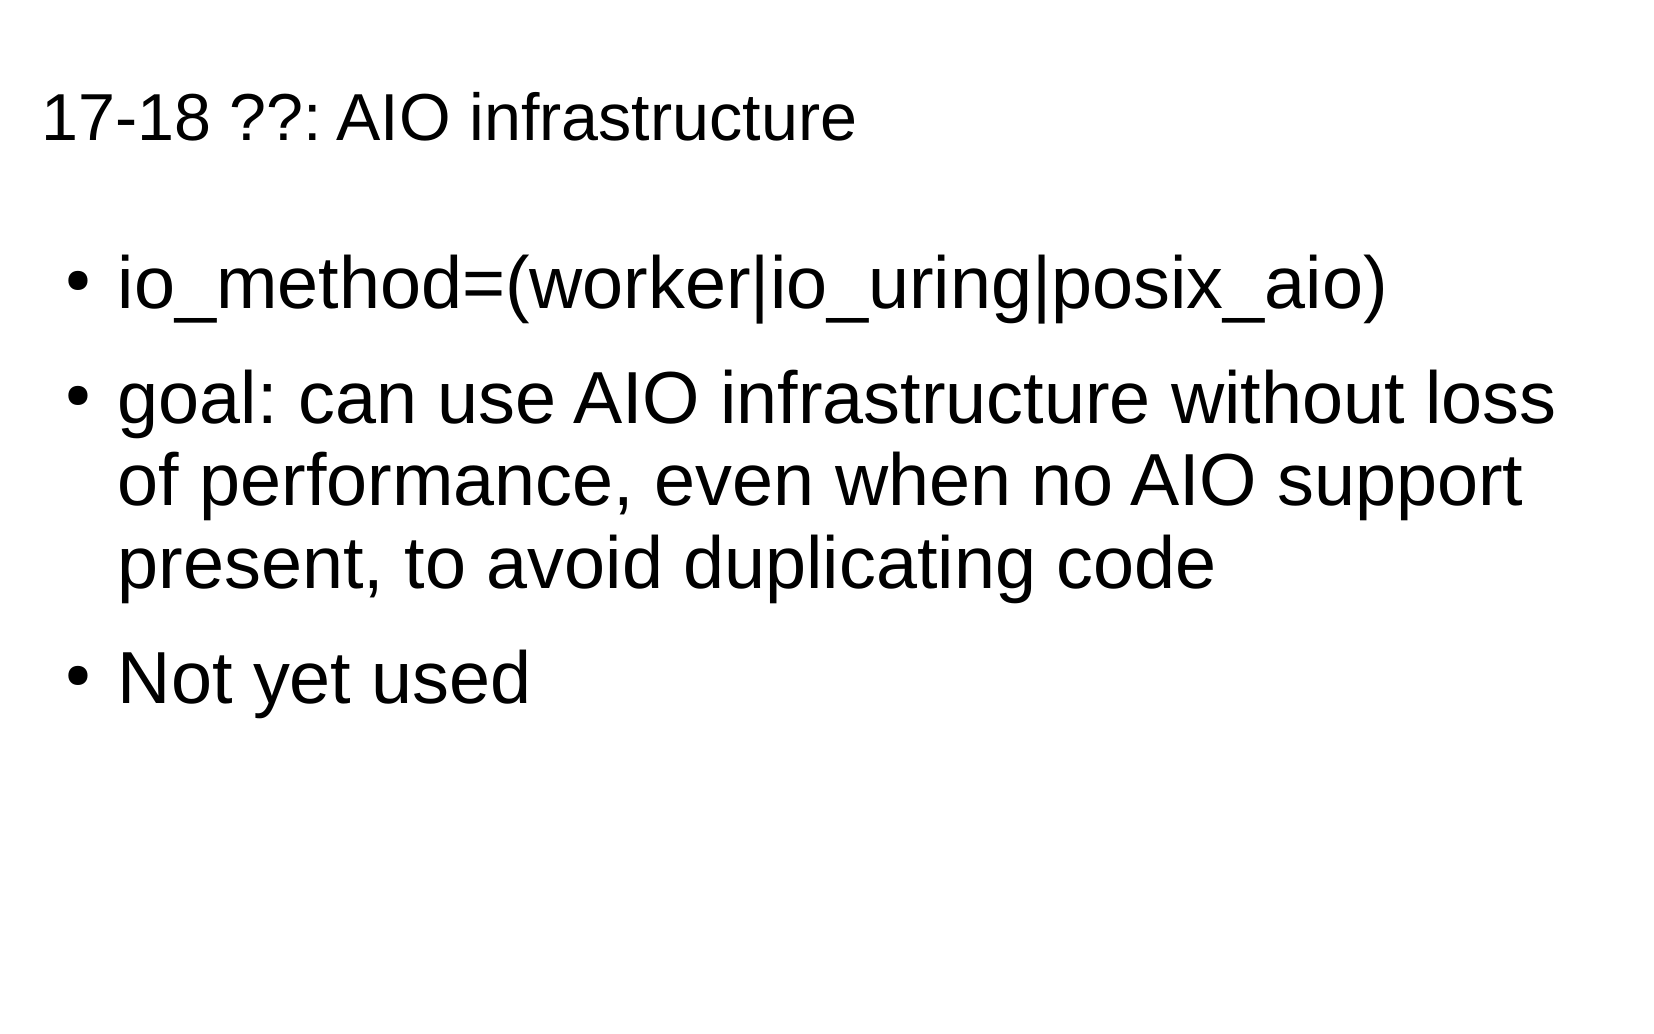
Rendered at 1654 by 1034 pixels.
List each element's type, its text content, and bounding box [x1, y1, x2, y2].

list io_method=(worker|io_uring|posix_aio) goal: can use AIO infrastructure without loss of performance, even when no AIO support present, to avoid duplicating code Not yet used [47, 241, 1605, 930]
title 17-18 ??: AIO infrastructure [41, 40, 1605, 195]
